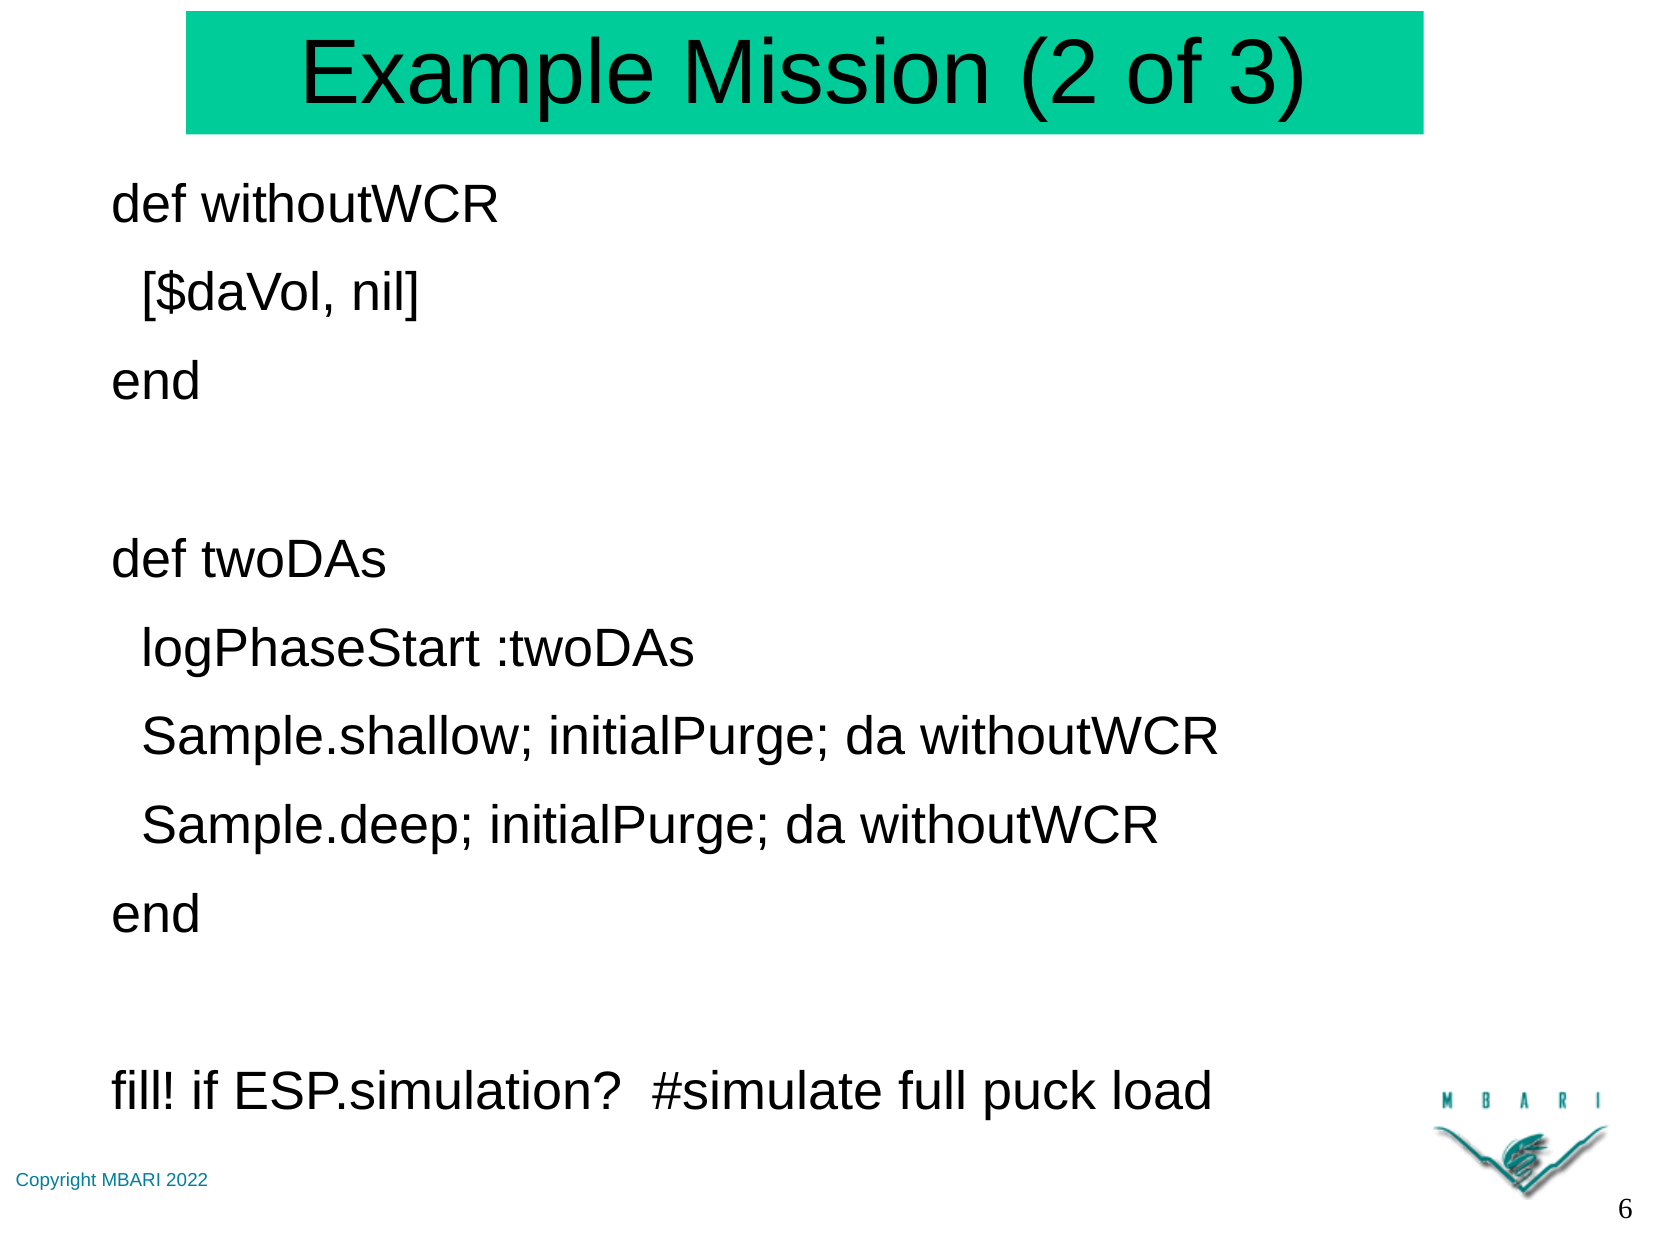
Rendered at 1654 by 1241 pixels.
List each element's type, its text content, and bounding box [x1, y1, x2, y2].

title Example Mission (2 of 3) [186, 11, 1424, 135]
list def withoutWCR [$daVol, nil] end def twoDAs logPhaseStart :twoDAs Sample.shallow; initialPurge; da withoutWCR Sample.deep; initialPurge; da withoutWCR end fill! if ESP.simulation? #simulate full puck load [96, 160, 1501, 1138]
list [298, 932, 1654, 1241]
